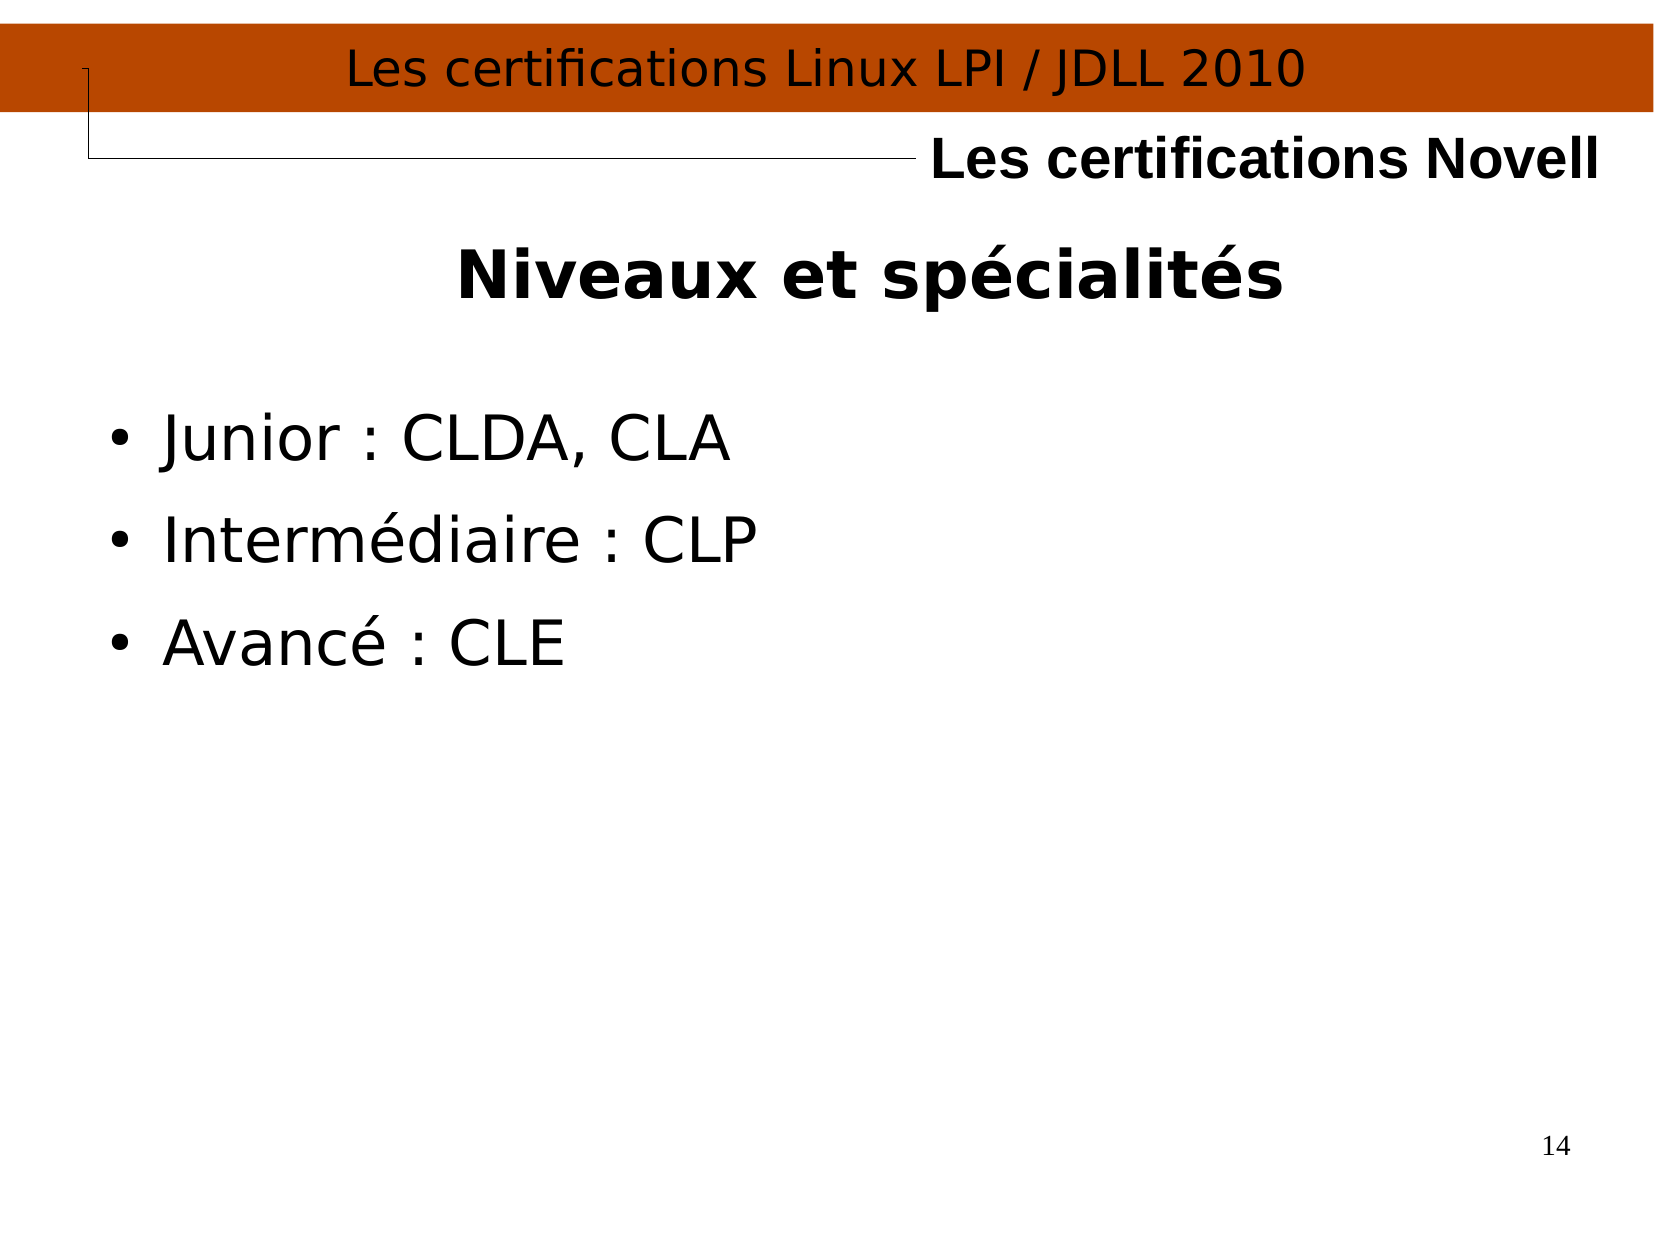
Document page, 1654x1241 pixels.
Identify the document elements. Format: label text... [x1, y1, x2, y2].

title Les certifications Linux LPI / JDLL 2010 [82, 39, 1571, 99]
list Niveaux et spécialités Junior : CLDA, CLA Intermédiaire : CLP Avancé : CLE [91, 236, 1580, 1047]
text_box Les certifications Novell [915, 118, 1654, 198]
text_box [0, 23, 1654, 113]
